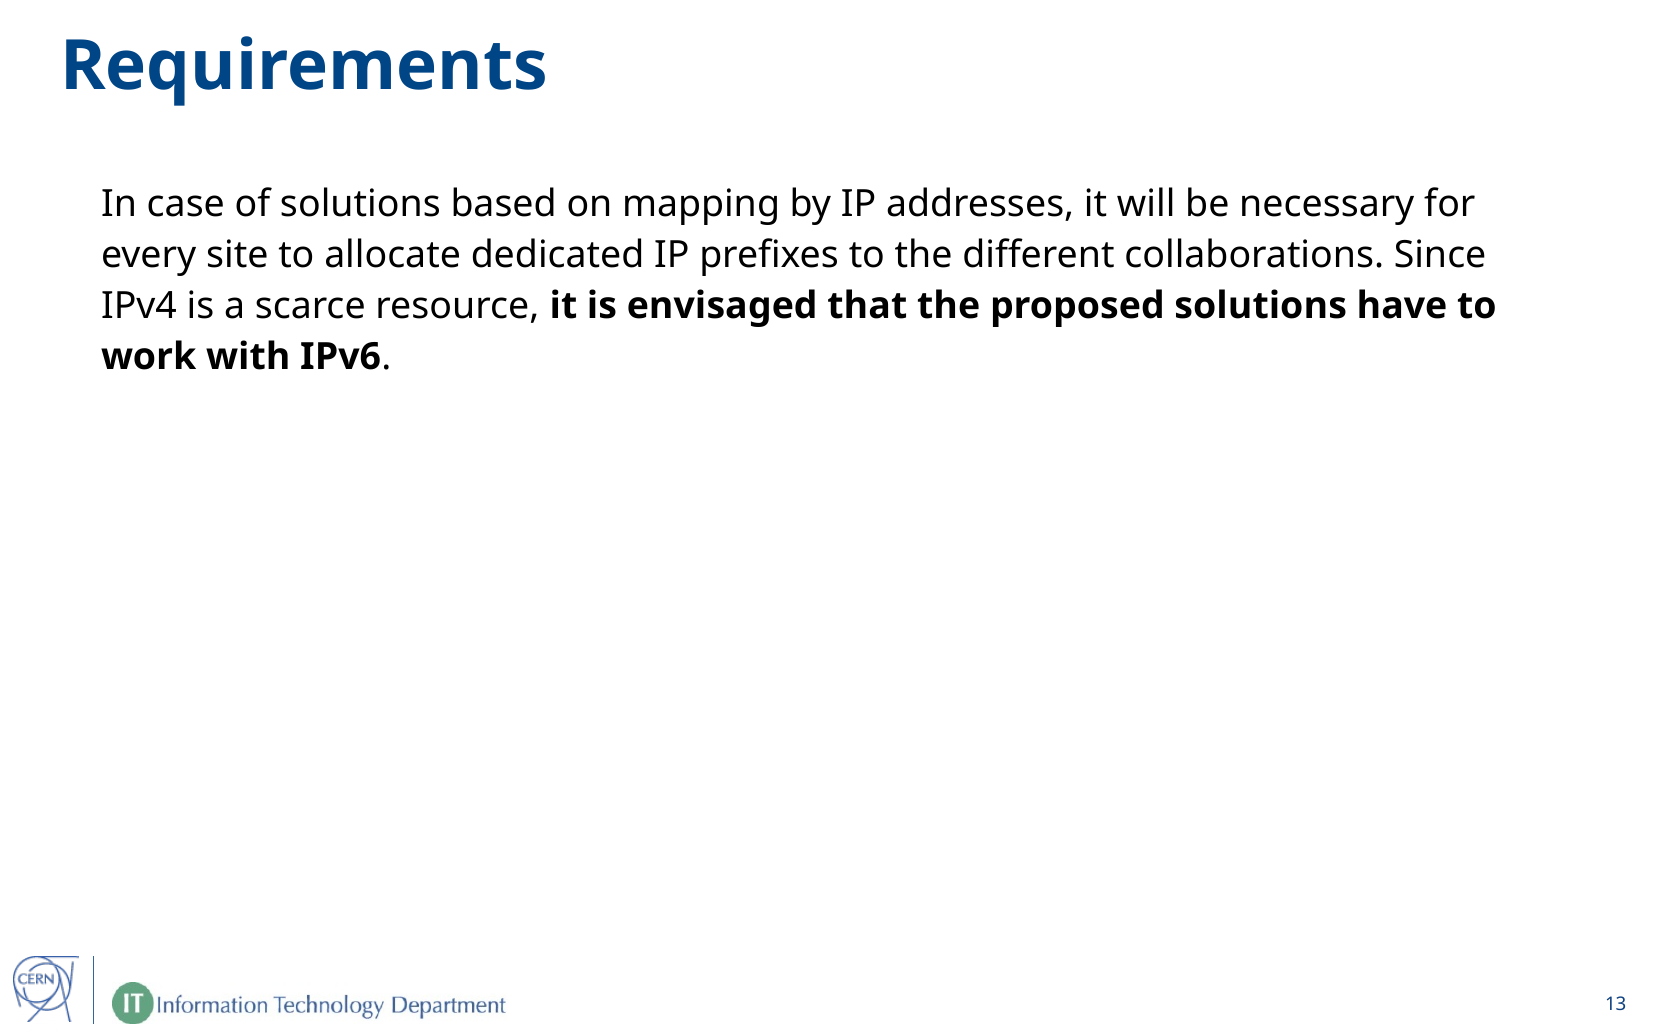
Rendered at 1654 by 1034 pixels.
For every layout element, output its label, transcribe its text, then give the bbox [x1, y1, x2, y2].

picture [112, 1006, 755, 1024]
title Requirements [60, 0, 1528, 138]
picture [13, 956, 79, 1032]
text_box In case of solutions based on mapping by IP addresses, it will be necessary for every site to allocate dedicated IP prefixes to the different collaborations. Since IPv4 is a scarce resource, it is envisaged that the proposed solutions have to work with IPv6. [86, 168, 1561, 1006]
